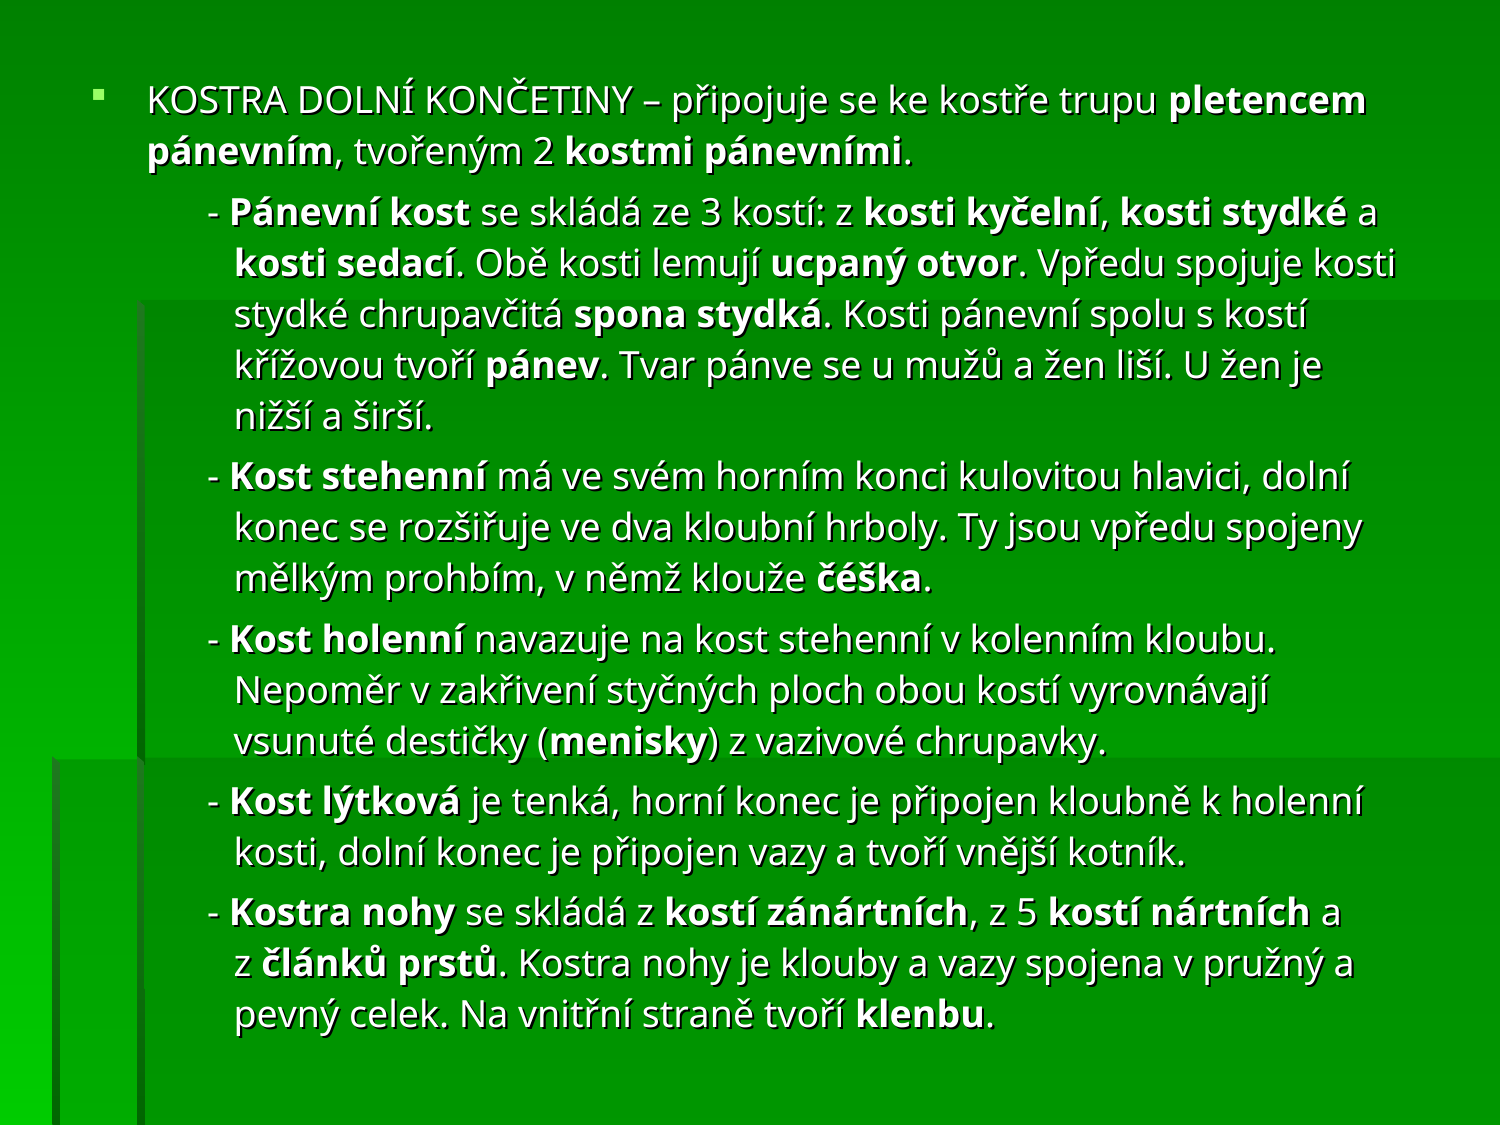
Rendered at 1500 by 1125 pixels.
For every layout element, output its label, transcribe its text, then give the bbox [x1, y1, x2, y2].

list KOSTRA DOLNÍ KONČETINY – připojuje se ke kostře trupu pletencem pánevním, tvořeným 2 kostmi pánevními. - Pánevní kost se skládá ze 3 kostí: z kosti kyčelní, kosti stydké a kosti sedací. Obě kosti lemují ucpaný otvor. Vpředu spojuje kosti stydké chrupavčitá spona stydká. Kosti pánevní spolu s kostí křížovou tvoří pánev. Tvar pánve se u mužů a žen liší. U žen je nižší a širší. - Kost stehenní má ve svém horním konci kulovitou hlavici, dolní konec se rozšiřuje ve dva kloubní hrboly. Ty jsou vpředu spojeny mělkým prohbím, v němž klouže čéška. - Kost holenní navazuje na kost stehenní v kolenním kloubu. Nepoměr v zakřivení styčných ploch obou kostí vyrovnávají vsunuté destičky (menisky) z vazivové chrupavky. - Kost lýtková je tenká, horní konec je připojen kloubně k holenní kosti, dolní konec je připojen vazy a tvoří vnější kotník. - Kostra nohy se skládá z kostí zánártních, z 5 kostí nártních a z článků prstů. Kostra nohy je klouby a vazy spojena v pružný a pevný celek. Na vnitřní straně tvoří klenbu. [75, 66, 1426, 1005]
